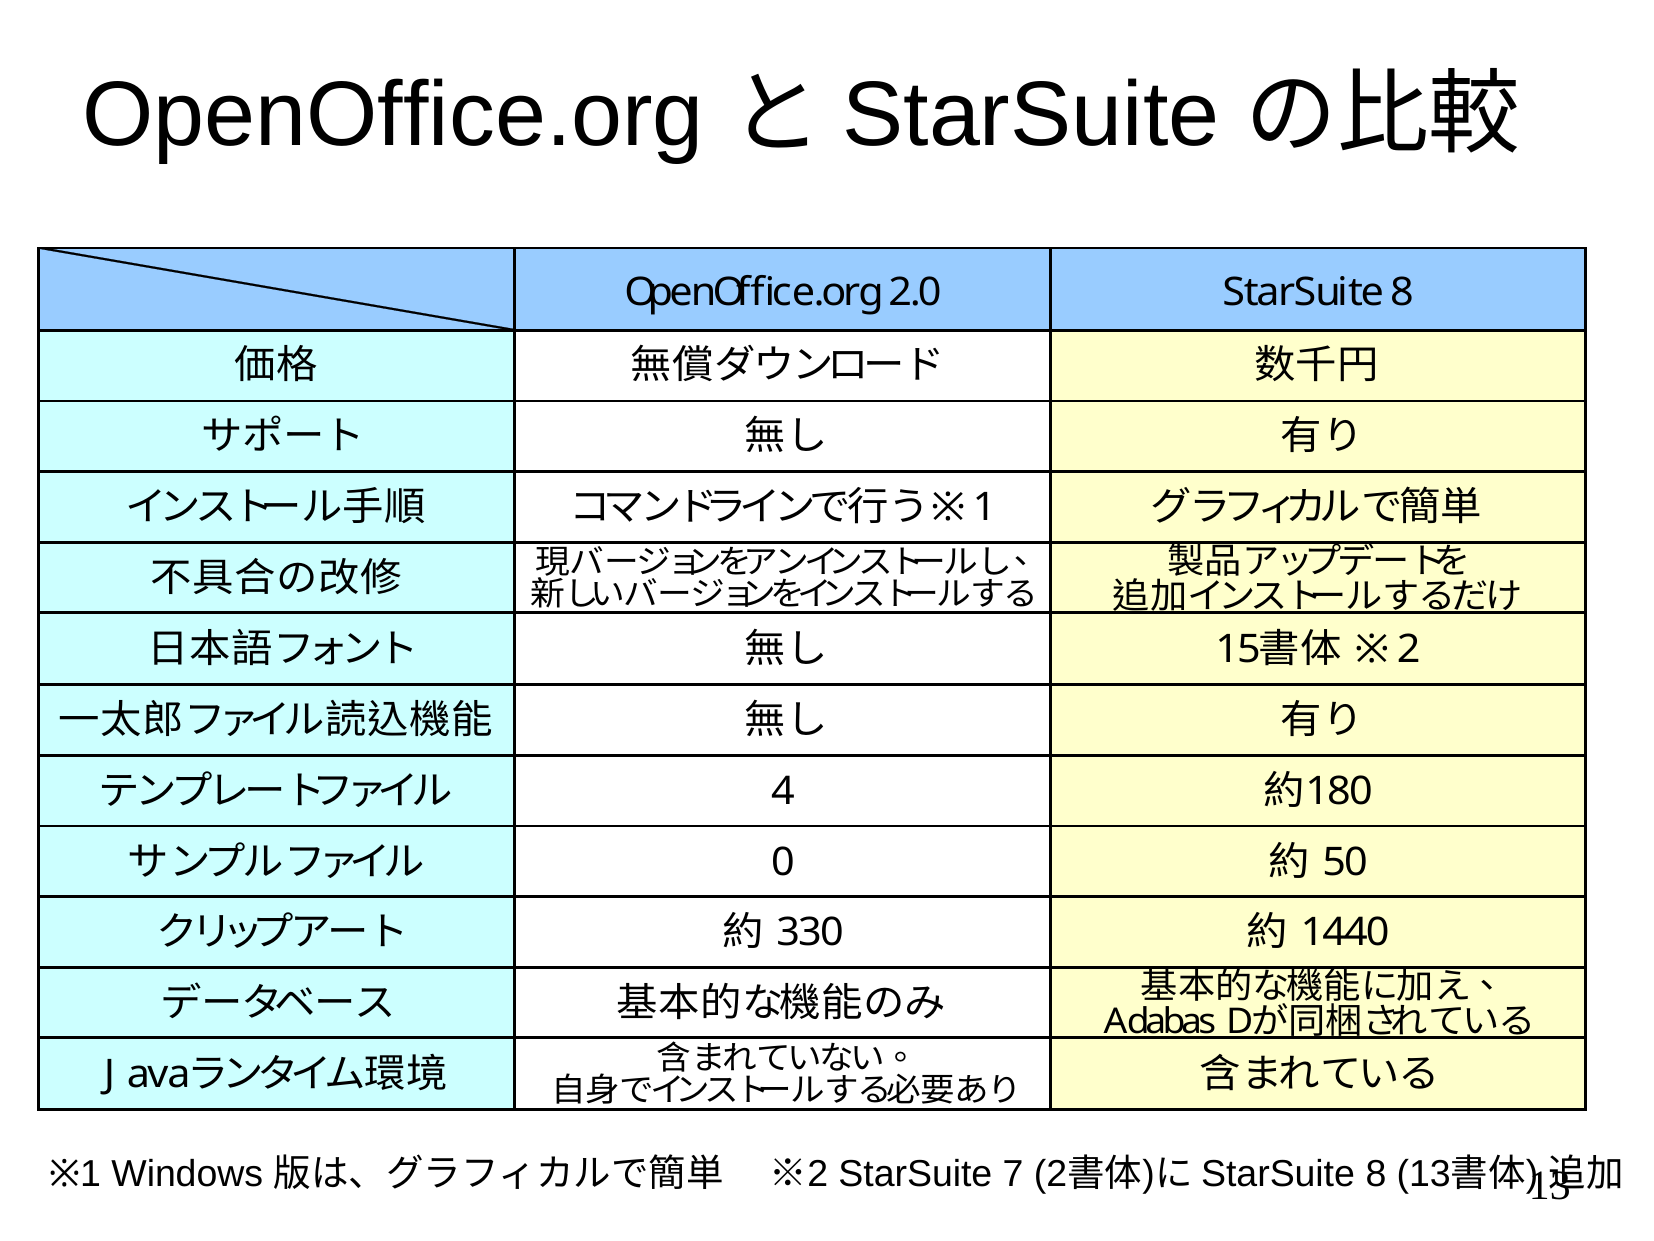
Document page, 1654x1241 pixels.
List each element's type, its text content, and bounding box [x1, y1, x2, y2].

text_box ※1 Windows 版は、グラフィカルで簡単 ※2 StarSuite 7 (2書体)に StarSuite 8 (13書体) 追加 [34, 1135, 1583, 1193]
title OpenOffice.org と StarSuite の比較 [82, 2, 1571, 210]
chart [36, 246, 1654, 1112]
